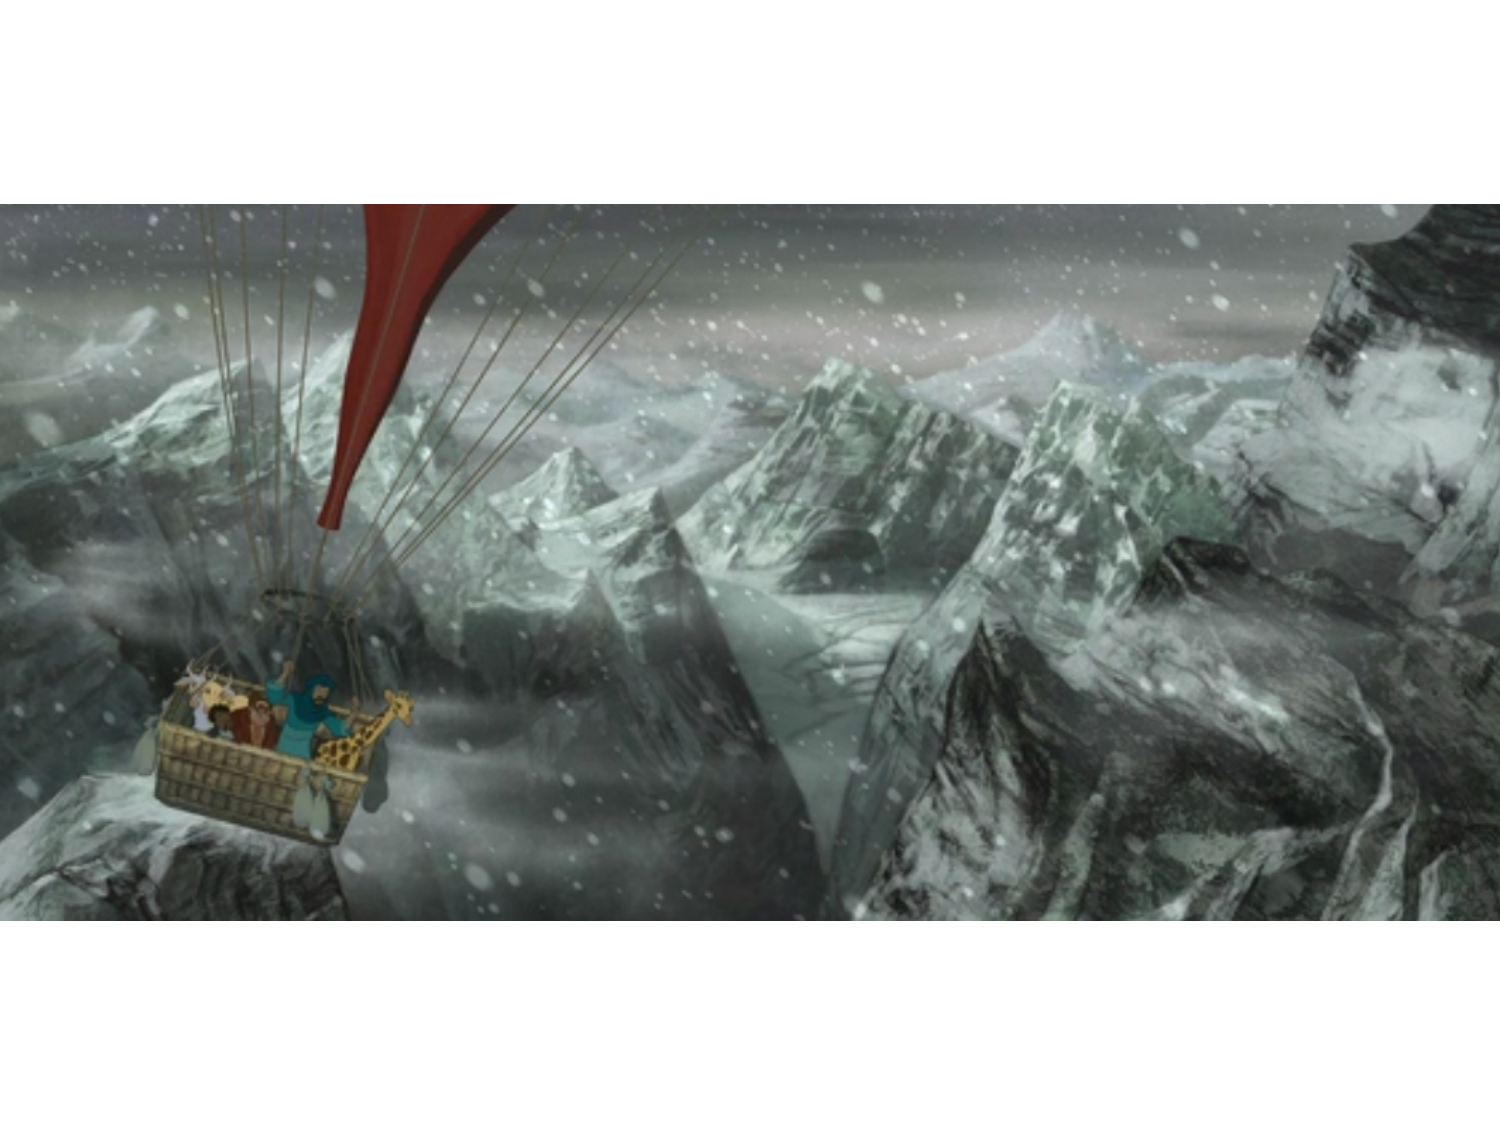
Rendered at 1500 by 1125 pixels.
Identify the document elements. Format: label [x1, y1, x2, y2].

picture [0, 204, 1500, 921]
